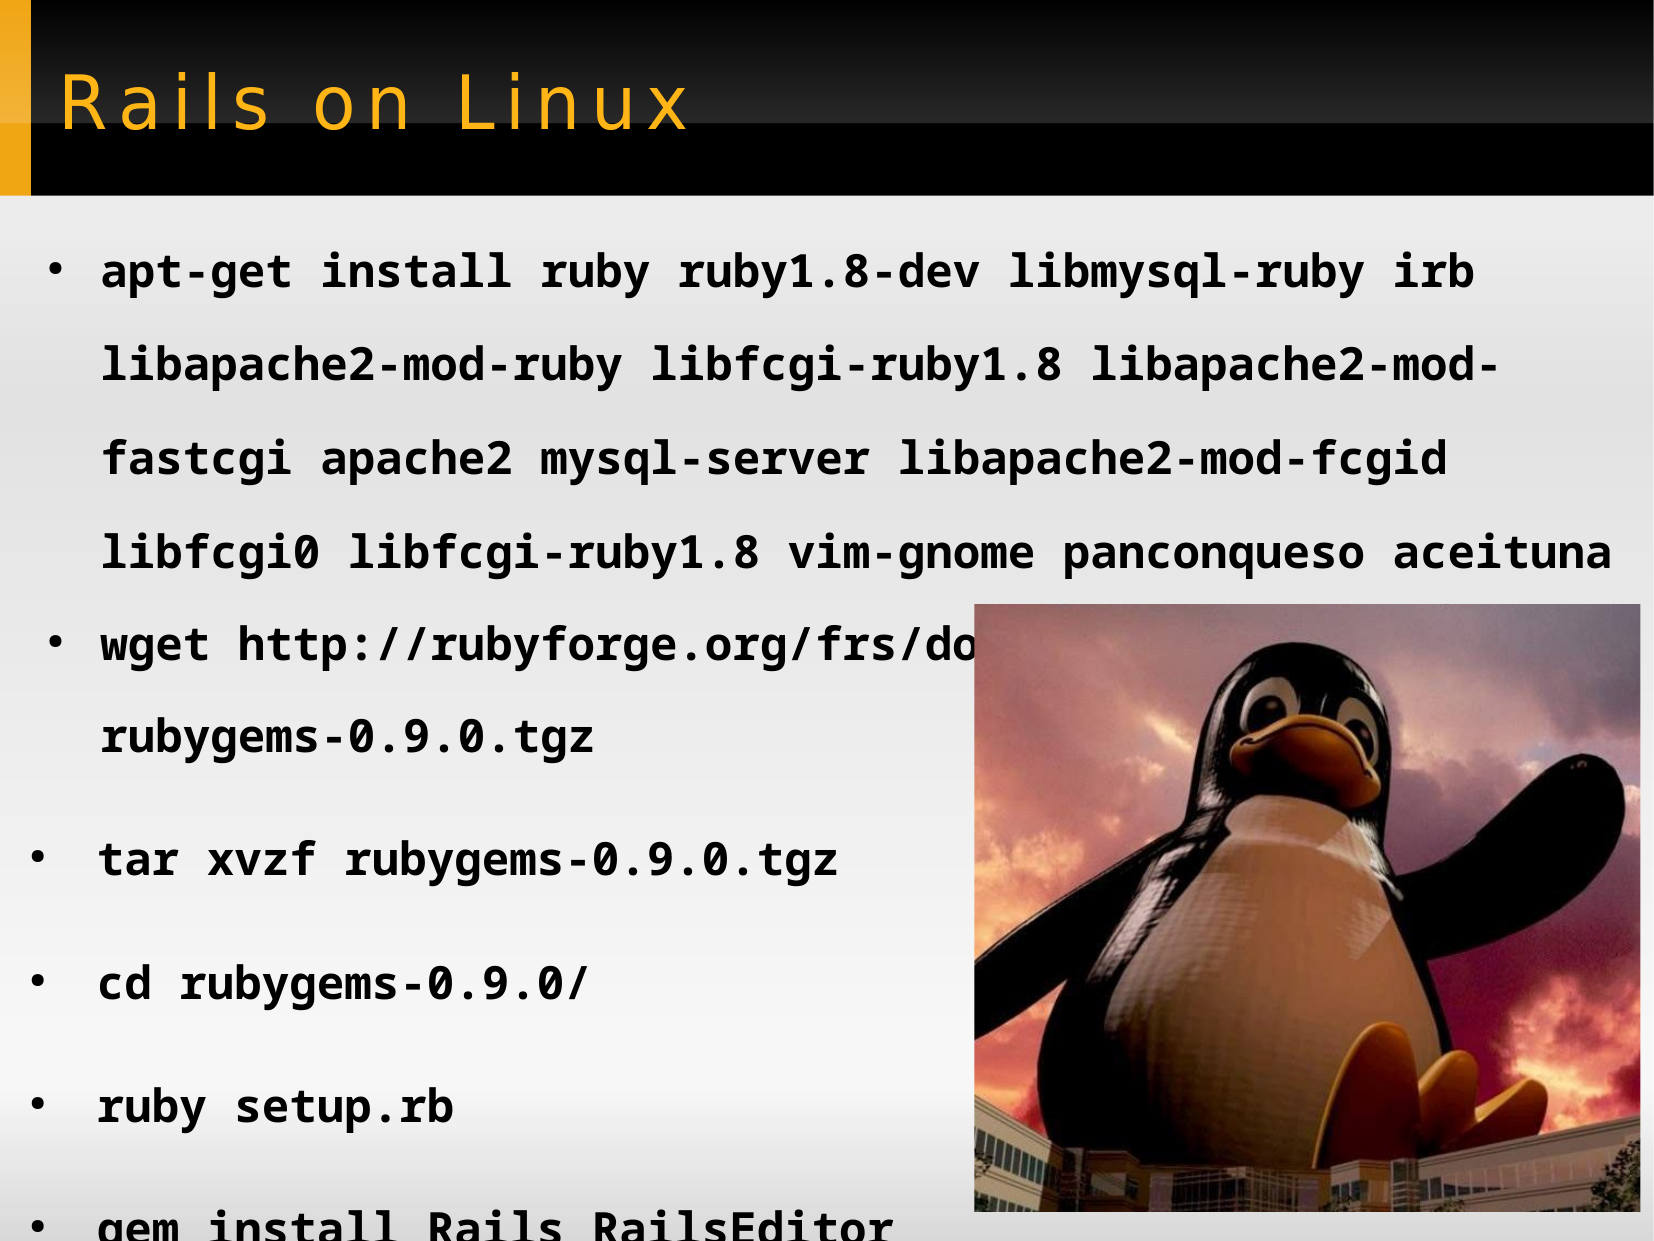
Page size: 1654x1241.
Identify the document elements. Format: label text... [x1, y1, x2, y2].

text_box [974, 604, 1640, 1211]
list apt-get install ruby ruby1.8-dev libmysql-ruby irb libapache2-mod-ruby libfcgi-ruby1.8 libapache2-mod-fastcgi apache2 mysql-server libapache2-mod-fcgid libfcgi0 libfcgi-ruby1.8 vim-gnome panconqueso aceituna wget http://rubyforge.org/frs/download.php/11289/ rubygems-0.9.0.tgz tar xvzf rubygems-0.9.0.tgz cd rubygems-0.9.0/ ruby setup.rb gem install Rails RailsEditor (gem se puede usar también en Windows y Mac) [29, 206, 1625, 1241]
title Rails on Linux [59, 29, 1270, 178]
picture [0, 0, 1654, 1241]
